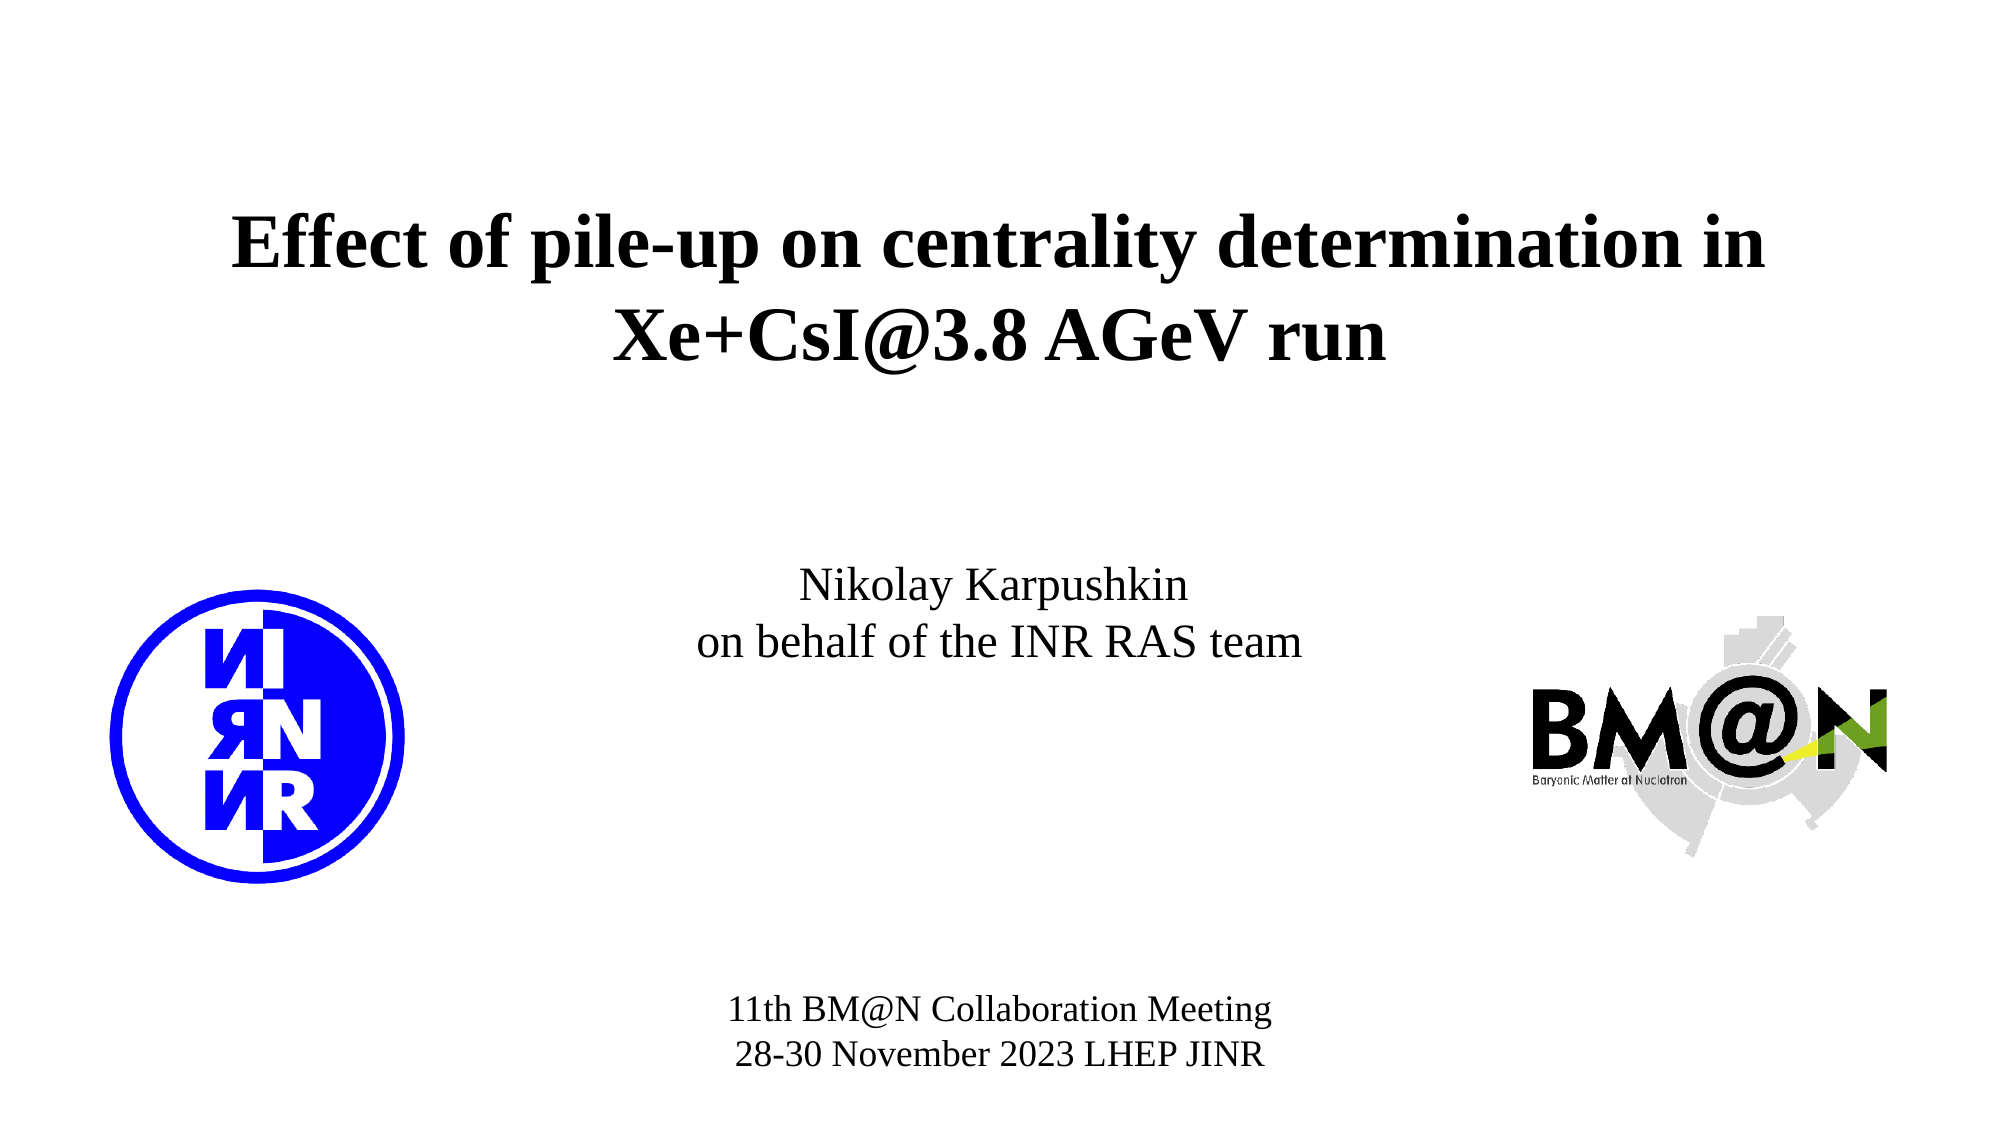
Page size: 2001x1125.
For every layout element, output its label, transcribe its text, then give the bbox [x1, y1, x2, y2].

picture [109, 589, 405, 884]
picture [1496, 601, 1912, 871]
title Effect of pile-up on centrality determination in Xe+CsI@3.8 AGeV run [68, 33, 1932, 483]
subtitle 11th BM@N Collaboration Meeting 28-30 November 2023 LHEP JINR [68, 968, 1932, 1088]
text_box Nikolay Karpushkin on behalf of the INR RAS team [522, 537, 1478, 683]
